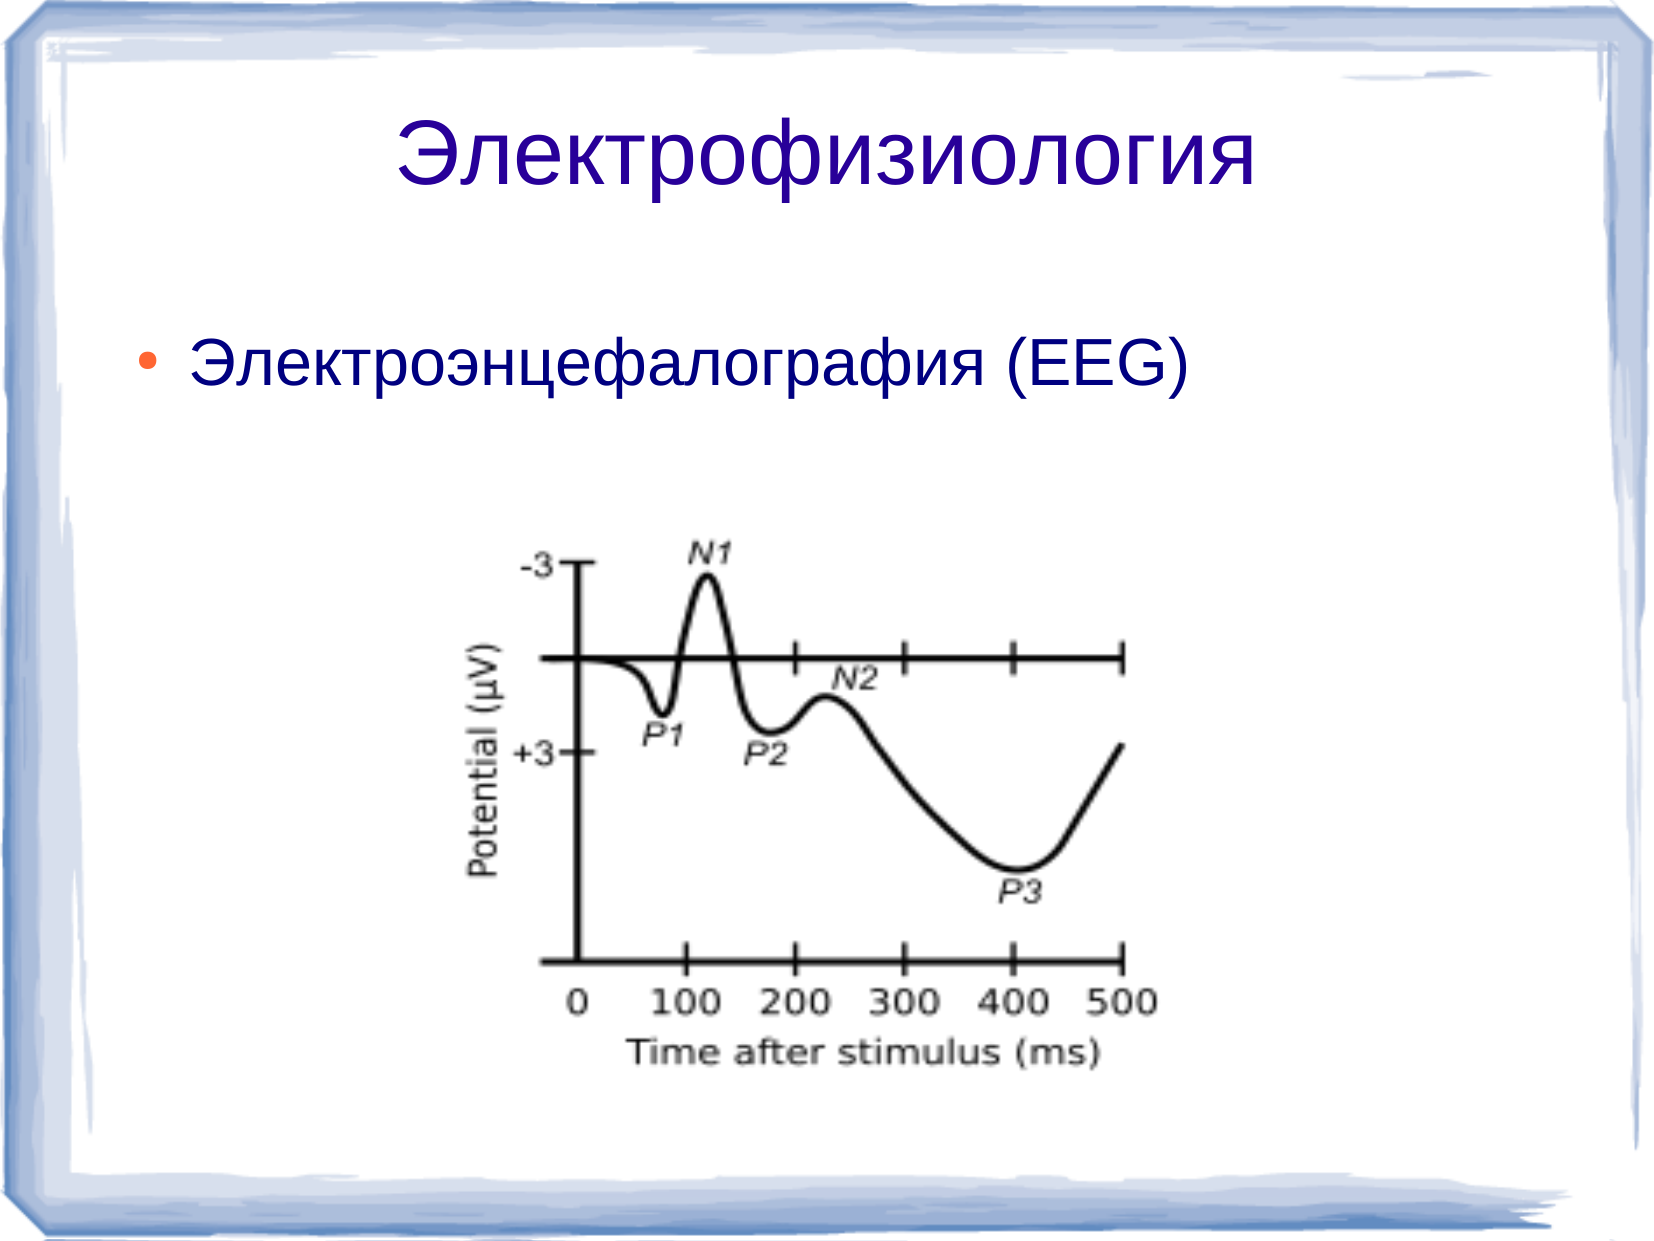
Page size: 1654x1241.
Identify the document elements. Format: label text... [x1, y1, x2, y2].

list Электроэнцефалография (EEG) [118, 324, 1571, 1004]
picture [0, 0, 1654, 1241]
title Электрофизиология [82, 49, 1571, 257]
